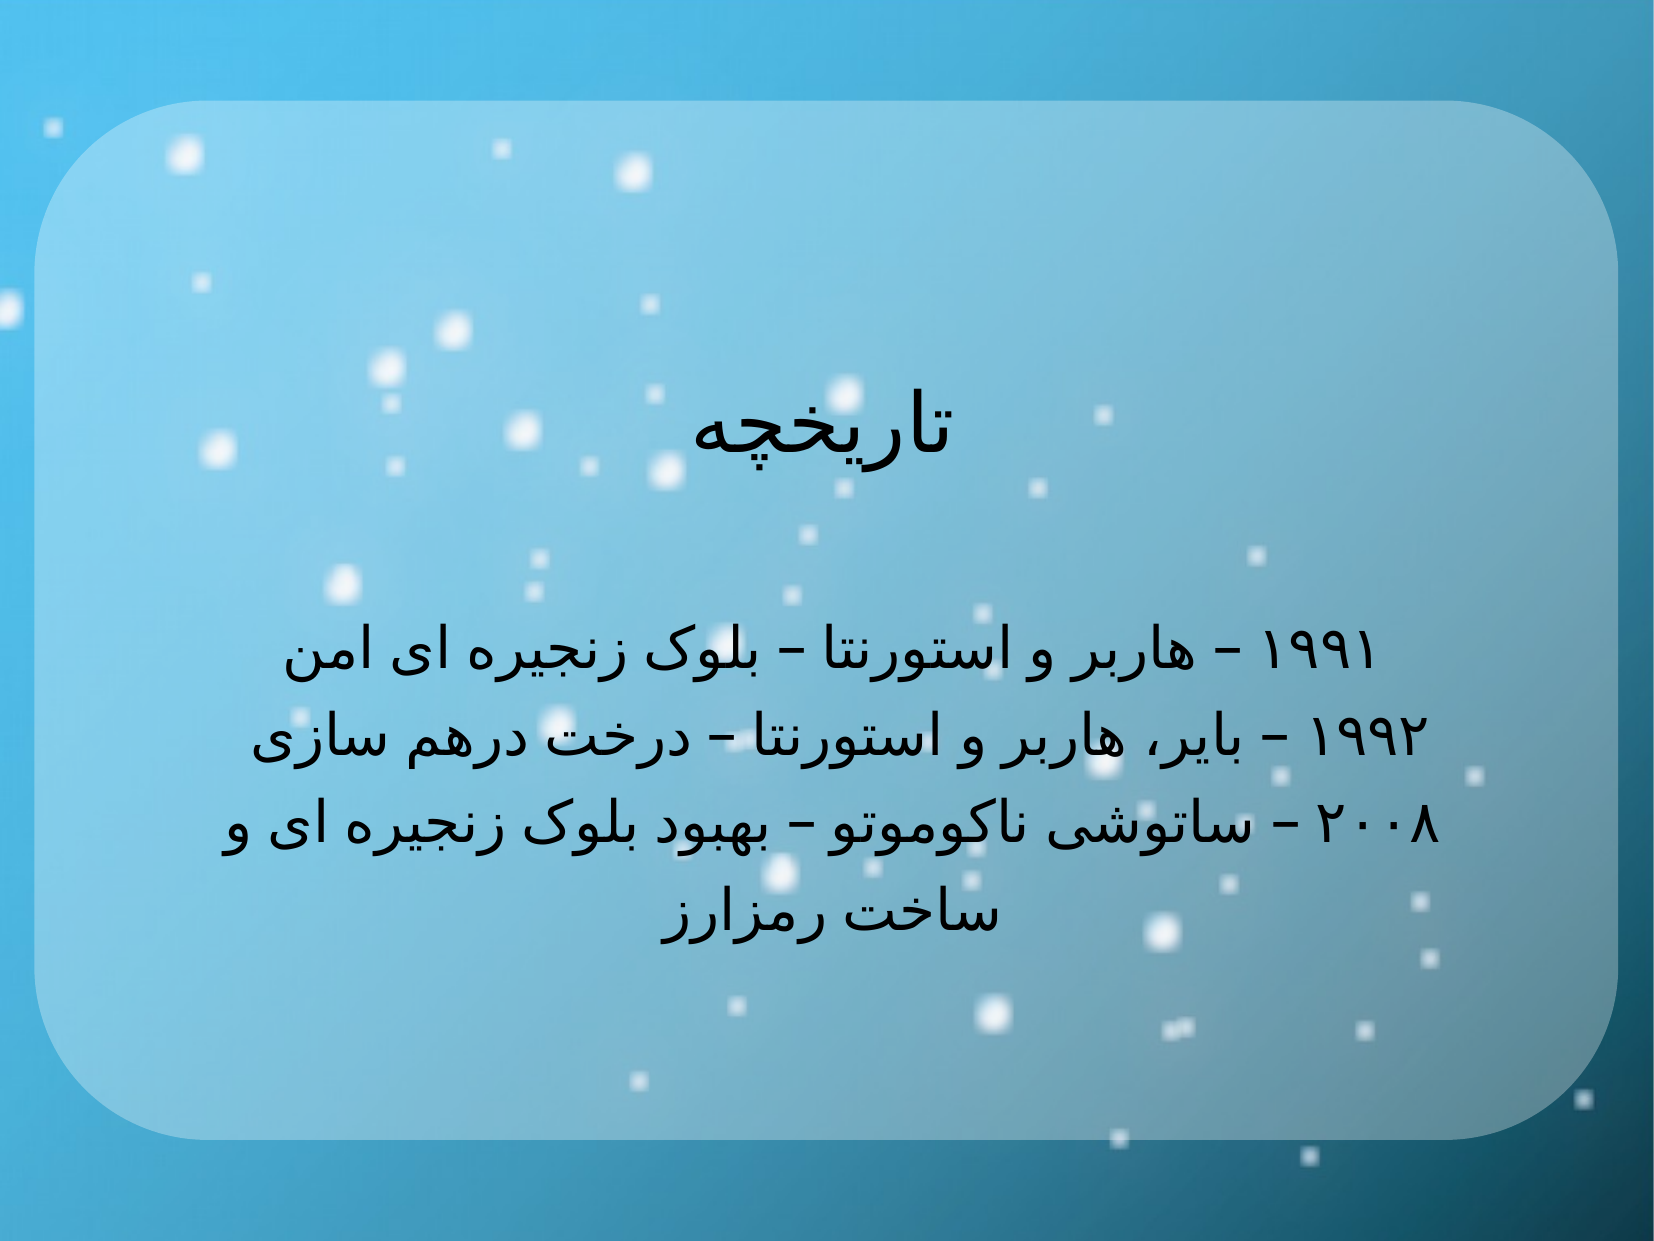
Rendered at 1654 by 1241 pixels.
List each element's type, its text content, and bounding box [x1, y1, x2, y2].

picture [0, 0, 1654, 1241]
text_box ۱۹۹۱ – هاربر و استورنتا – بلوک زنجیره ای امن ۱۹۹۲ – بایر، هاربر و استورنتا – درخت درهم سازی ۲۰۰۸ – ساتوشی ناکوموتو – بهبود بلوک زنجیره ای و ساخت رمزارز [174, 548, 1491, 1010]
title تاریخچه [78, 328, 1567, 536]
